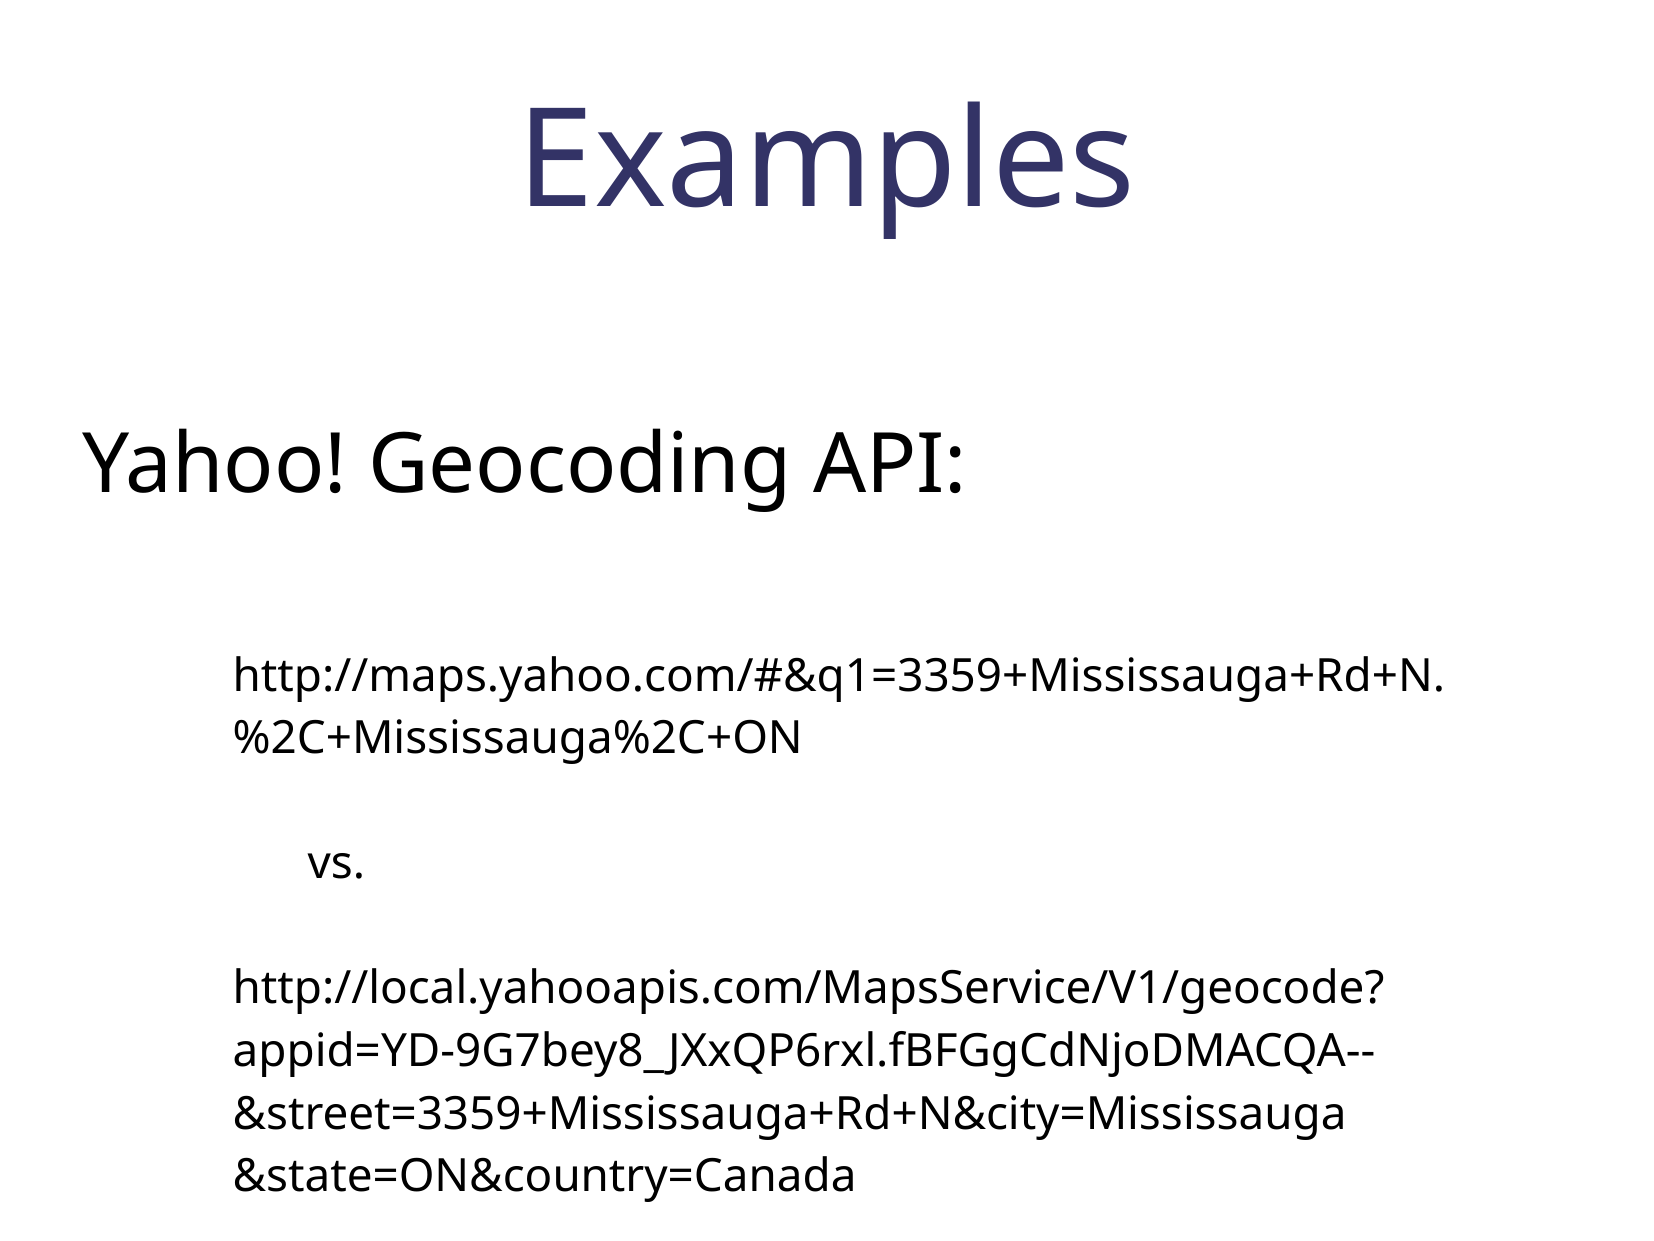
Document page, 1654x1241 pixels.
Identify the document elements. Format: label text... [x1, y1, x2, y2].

subtitle Yahoo! Geocoding API: http://maps.yahoo.com/#&q1=3359+Mississauga+Rd+N. %2C+Mississauga%2C+ON vs. http://local.yahooapis.com/MapsService/V1/geocode? appid=YD-9G7bey8_JXxQP6rxl.fBFGgCdNjoDMACQA-- &street=3359+Mississauga+Rd+N&city=Mississauga &state=ON&country=Canada [82, 290, 1571, 1159]
title Examples [82, 56, 1571, 250]
